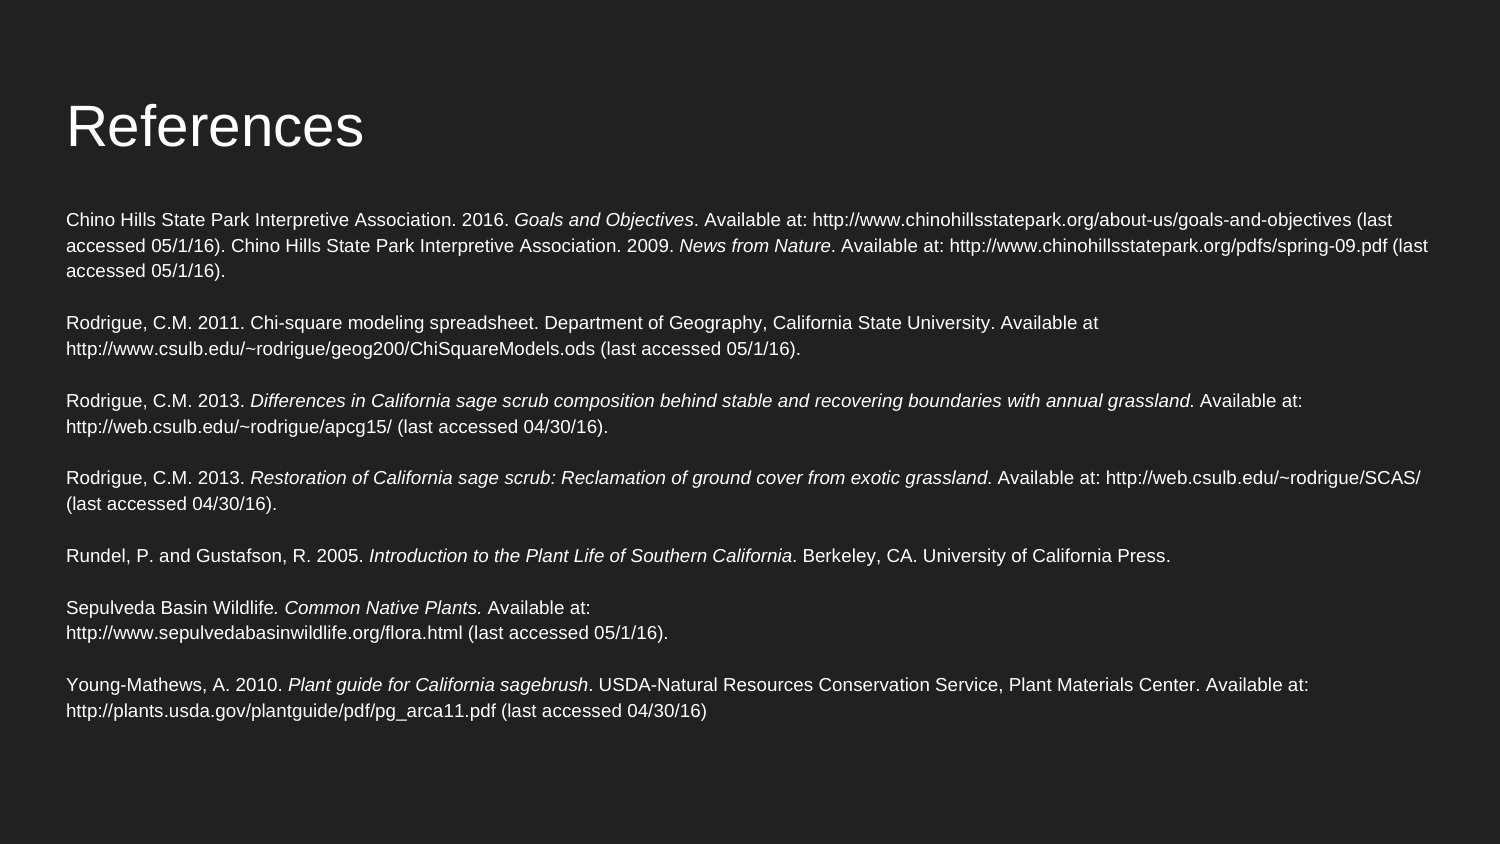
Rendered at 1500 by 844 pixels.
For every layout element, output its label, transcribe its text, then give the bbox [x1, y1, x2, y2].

title References [51, 72, 1449, 167]
list Chino Hills State Park Interpretive Association. 2016. Goals and Objectives. Available at: http://www.chinohillsstatepark.org/about-us/goals-and-objectives (last accessed 05/1/16). Chino Hills State Park Interpretive Association. 2009. News from Nature. Available at: http://www.chinohillsstatepark.org/pdfs/spring-09.pdf (last accessed 05/1/16). Rodrigue, C.M. 2011. Chi-square modeling spreadsheet. Department of Geography, California State University. Available at http://www.csulb.edu/~rodrigue/geog200/ChiSquareModels.ods (last accessed 05/1/16). Rodrigue, C.M. 2013. Differences in California sage scrub composition behind stable and recovering boundaries with annual grassland. Available at: http://web.csulb.edu/~rodrigue/apcg15/ (last accessed 04/30/16). Rodrigue, C.M. 2013. Restoration of California sage scrub: Reclamation of ground cover from exotic grassland. Available at: http://web.csulb.edu/~rodrigue/SCAS/ (last accessed 04/30/16). Rundel, P. and Gustafson, R. 2005. Introduction to the Plant Life of Southern California. Berkeley, CA. University of California Press. Sepulveda Basin Wildlife. Common Native Plants. Available at: http://www.sepulvedabasinwildlife.org/flora.html (last accessed 05/1/16). Young-Mathews, A. 2010. Plant guide for California sagebrush. USDA-Natural Resources Conservation Service, Plant Materials Center. Available at: http://plants.usda.gov/plantguide/pdf/pg_arca11.pdf (last accessed 04/30/16) [51, 189, 1449, 750]
